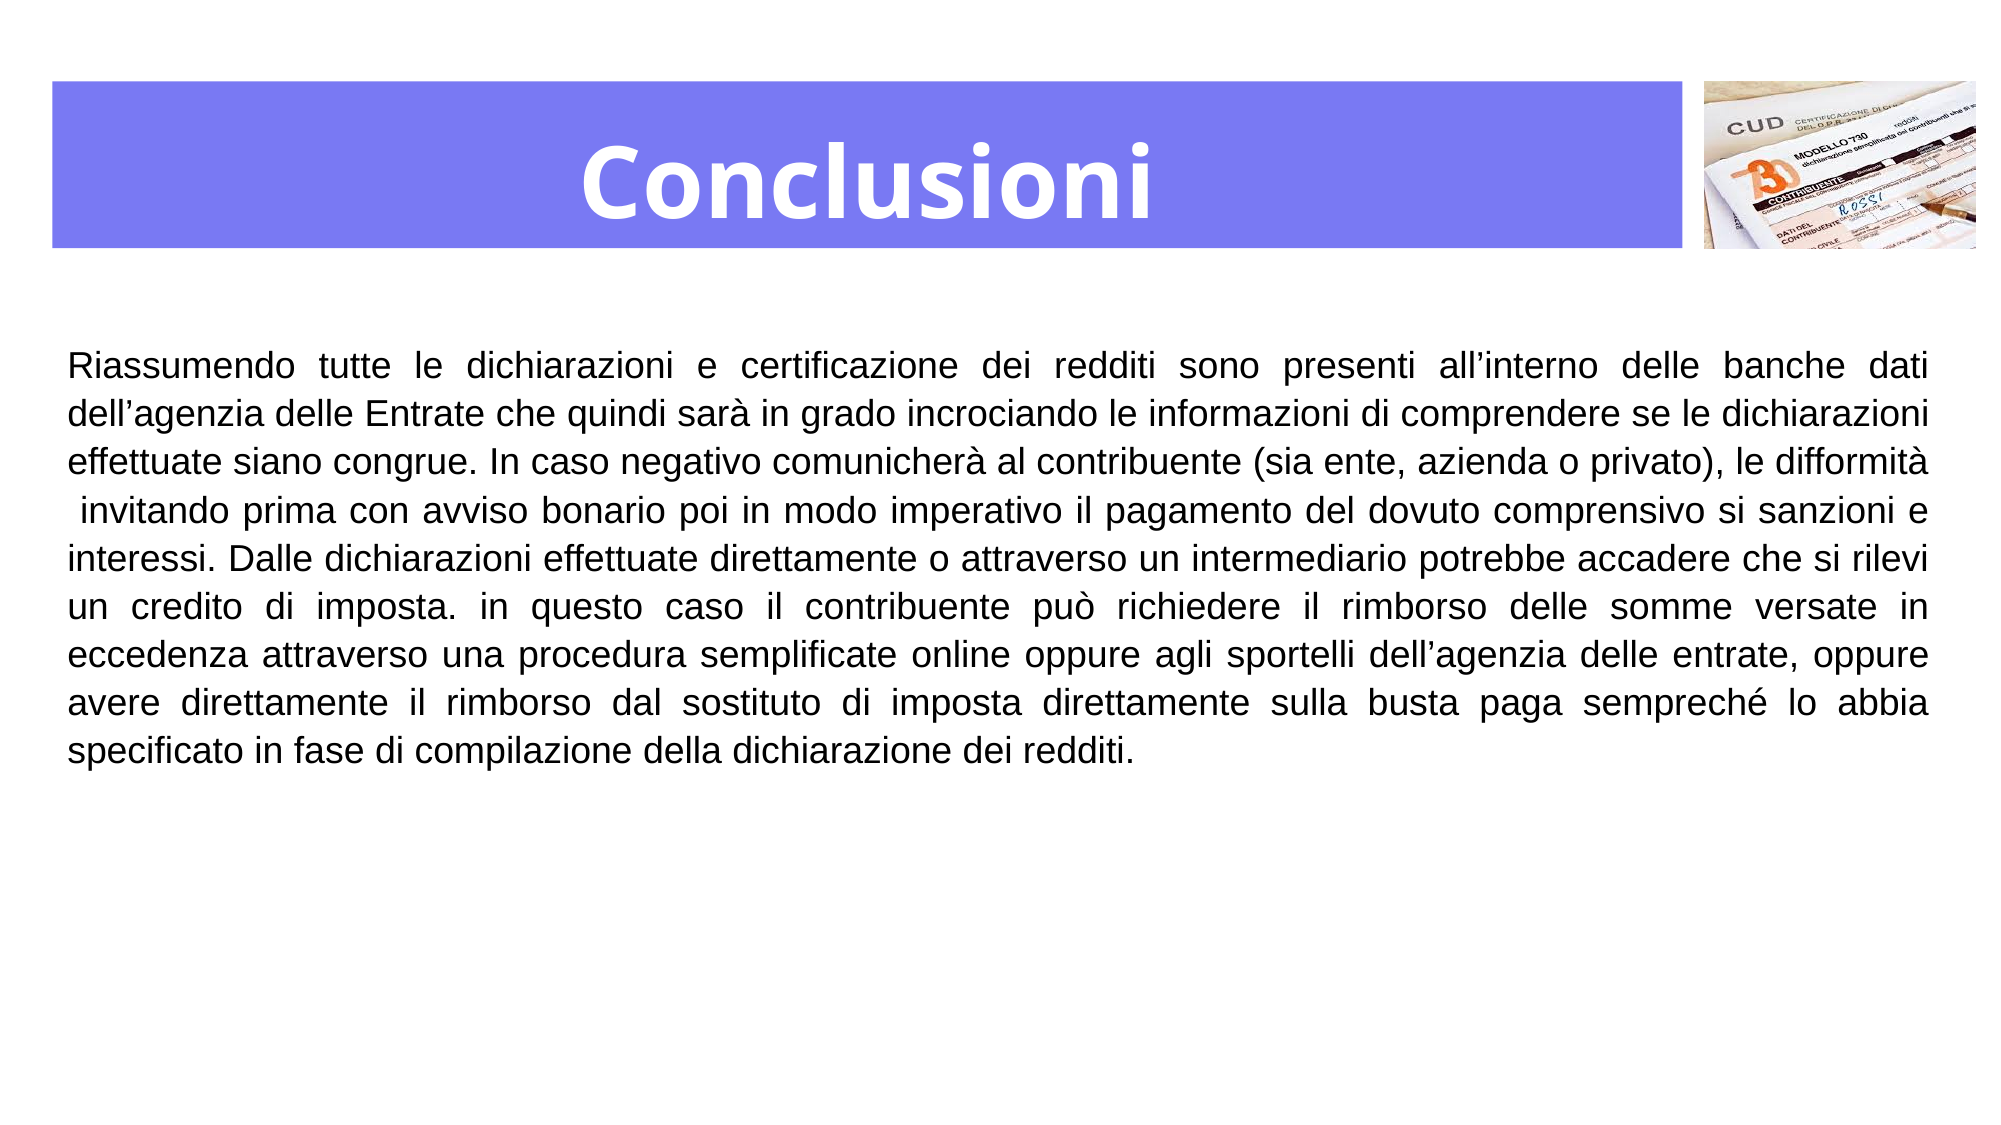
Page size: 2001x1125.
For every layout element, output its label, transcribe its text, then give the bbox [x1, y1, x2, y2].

picture [1704, 81, 1976, 249]
subtitle Riassumendo tutte le dichiarazioni e certificazione dei redditi sono presenti all’interno delle banche dati dell’agenzia delle Entrate che quindi sarà in grado incrociando le informazioni di comprendere se le dichiarazioni effettuate siano congrue. In caso negativo comunicherà al contribuente (sia ente, azienda o privato), le difformità invitando prima con avviso bonario poi in modo imperativo il pagamento del dovuto comprensivo si sanzioni e interessi. Dalle dichiarazioni effettuate direttamente o attraverso un intermediario potrebbe accadere che si rilevi un credito di imposta. in questo caso il contribuente può richiedere il rimborso delle somme versate in eccedenza attraverso una procedura semplificate online oppure agli sportelli dell’agenzia delle entrate, oppure avere direttamente il rimborso dal sostituto di imposta direttamente sulla busta paga sempreché lo abbia specificato in fase di compilazione della dichiarazione dei redditi. [52, 330, 1945, 1070]
title Conclusioni [52, 81, 1683, 249]
